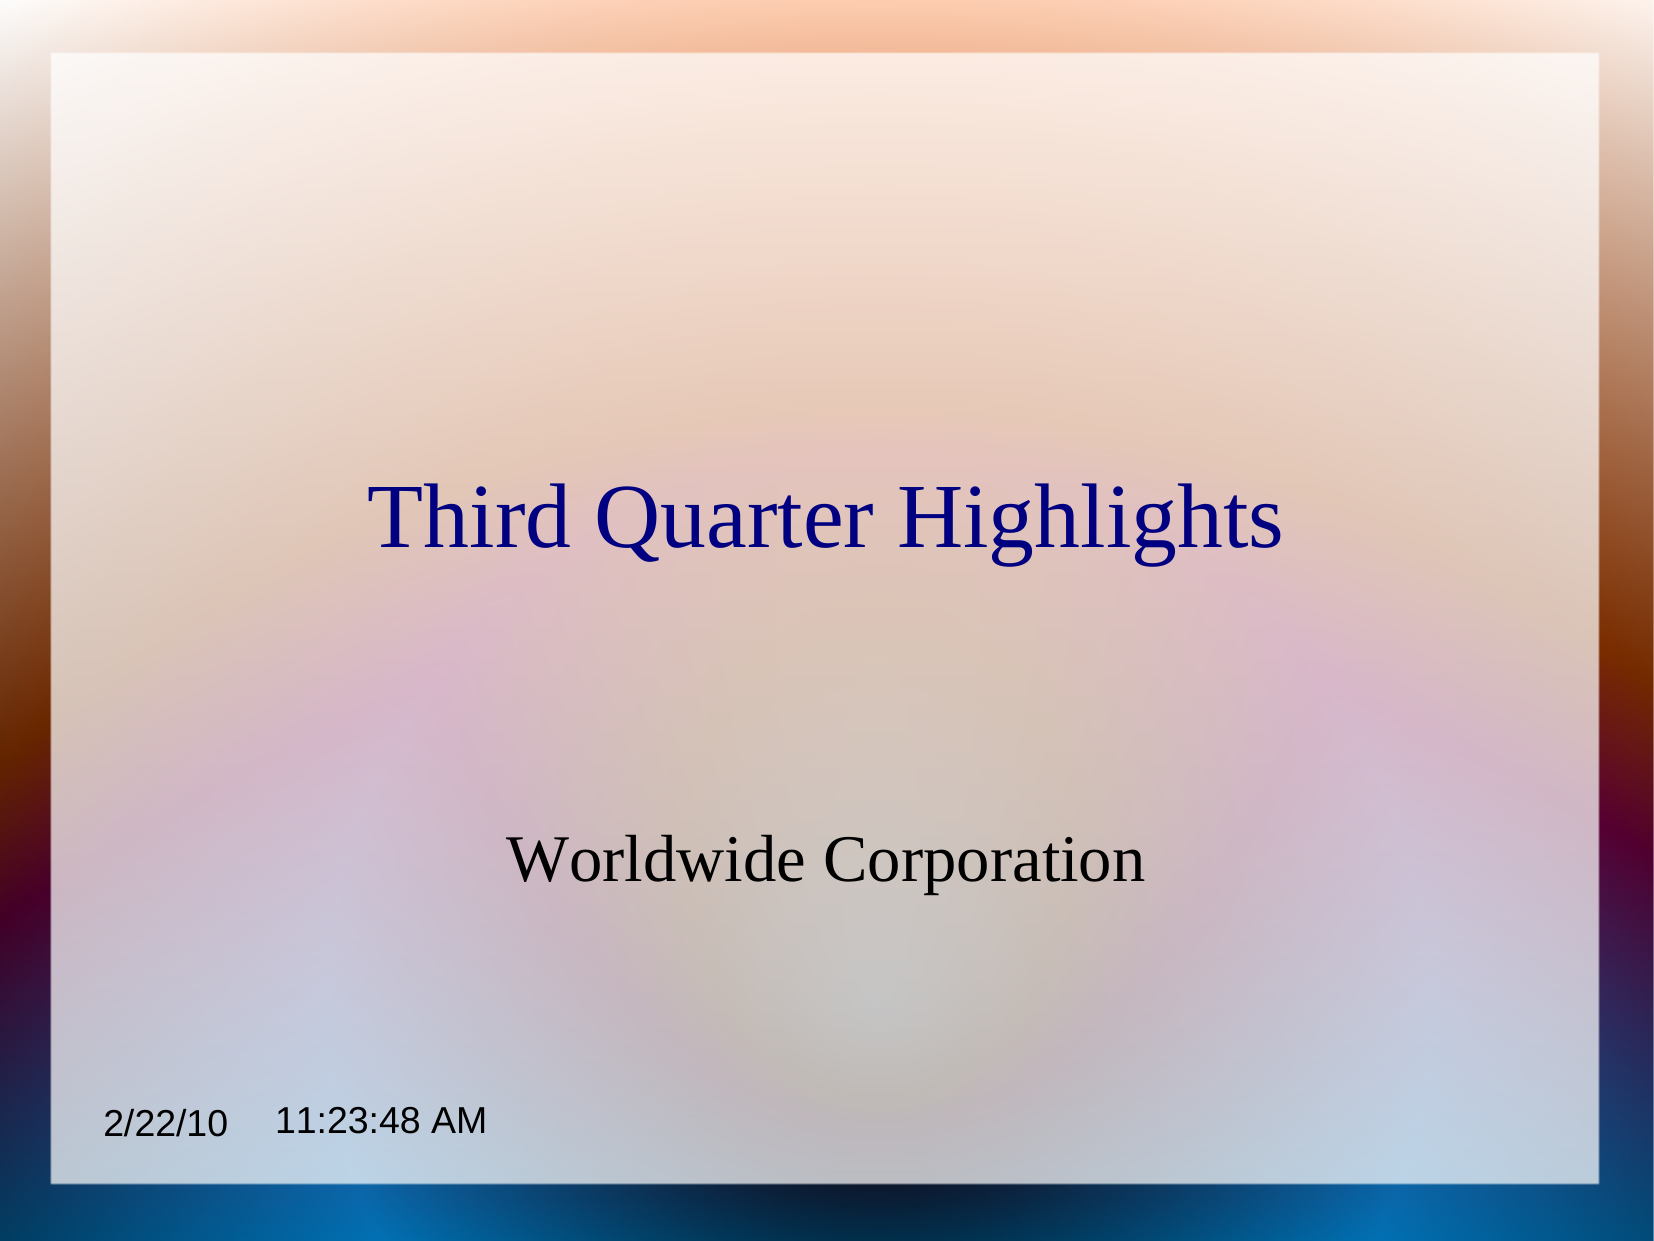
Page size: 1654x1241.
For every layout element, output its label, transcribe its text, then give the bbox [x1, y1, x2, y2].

subtitle Worldwide Corporation [247, 708, 1407, 1010]
title Third Quarter Highlights [122, 383, 1531, 650]
picture [0, 0, 1654, 1241]
